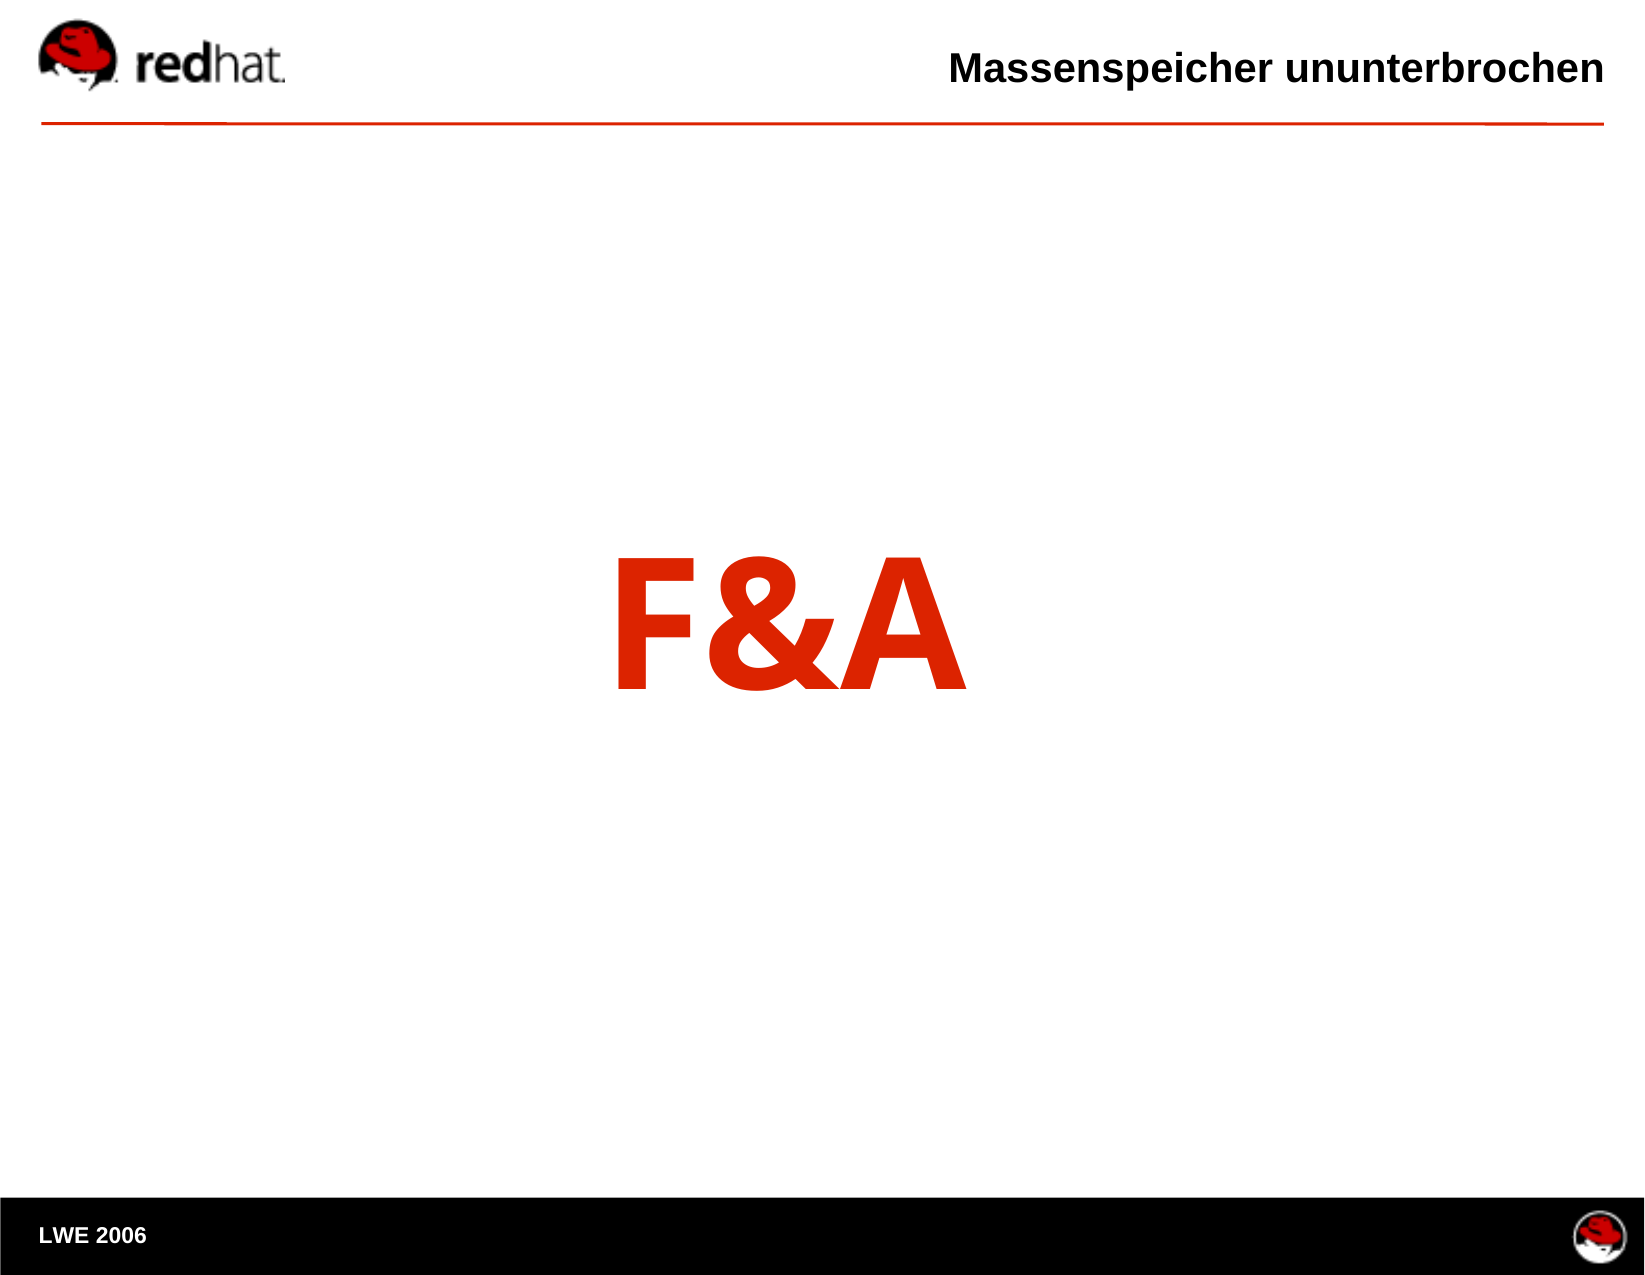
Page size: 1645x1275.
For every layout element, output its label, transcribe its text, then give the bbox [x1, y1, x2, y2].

picture [37, 17, 285, 102]
text_box F&A [746, 577, 770, 588]
picture [1568, 1207, 1632, 1270]
text_box [0, 1197, 1645, 1275]
text_box F&A [602, 493, 1103, 588]
text_box LWE 2006 [38, 1222, 382, 1252]
text_box Massenspeicher ununterbrochen [959, 45, 1606, 98]
